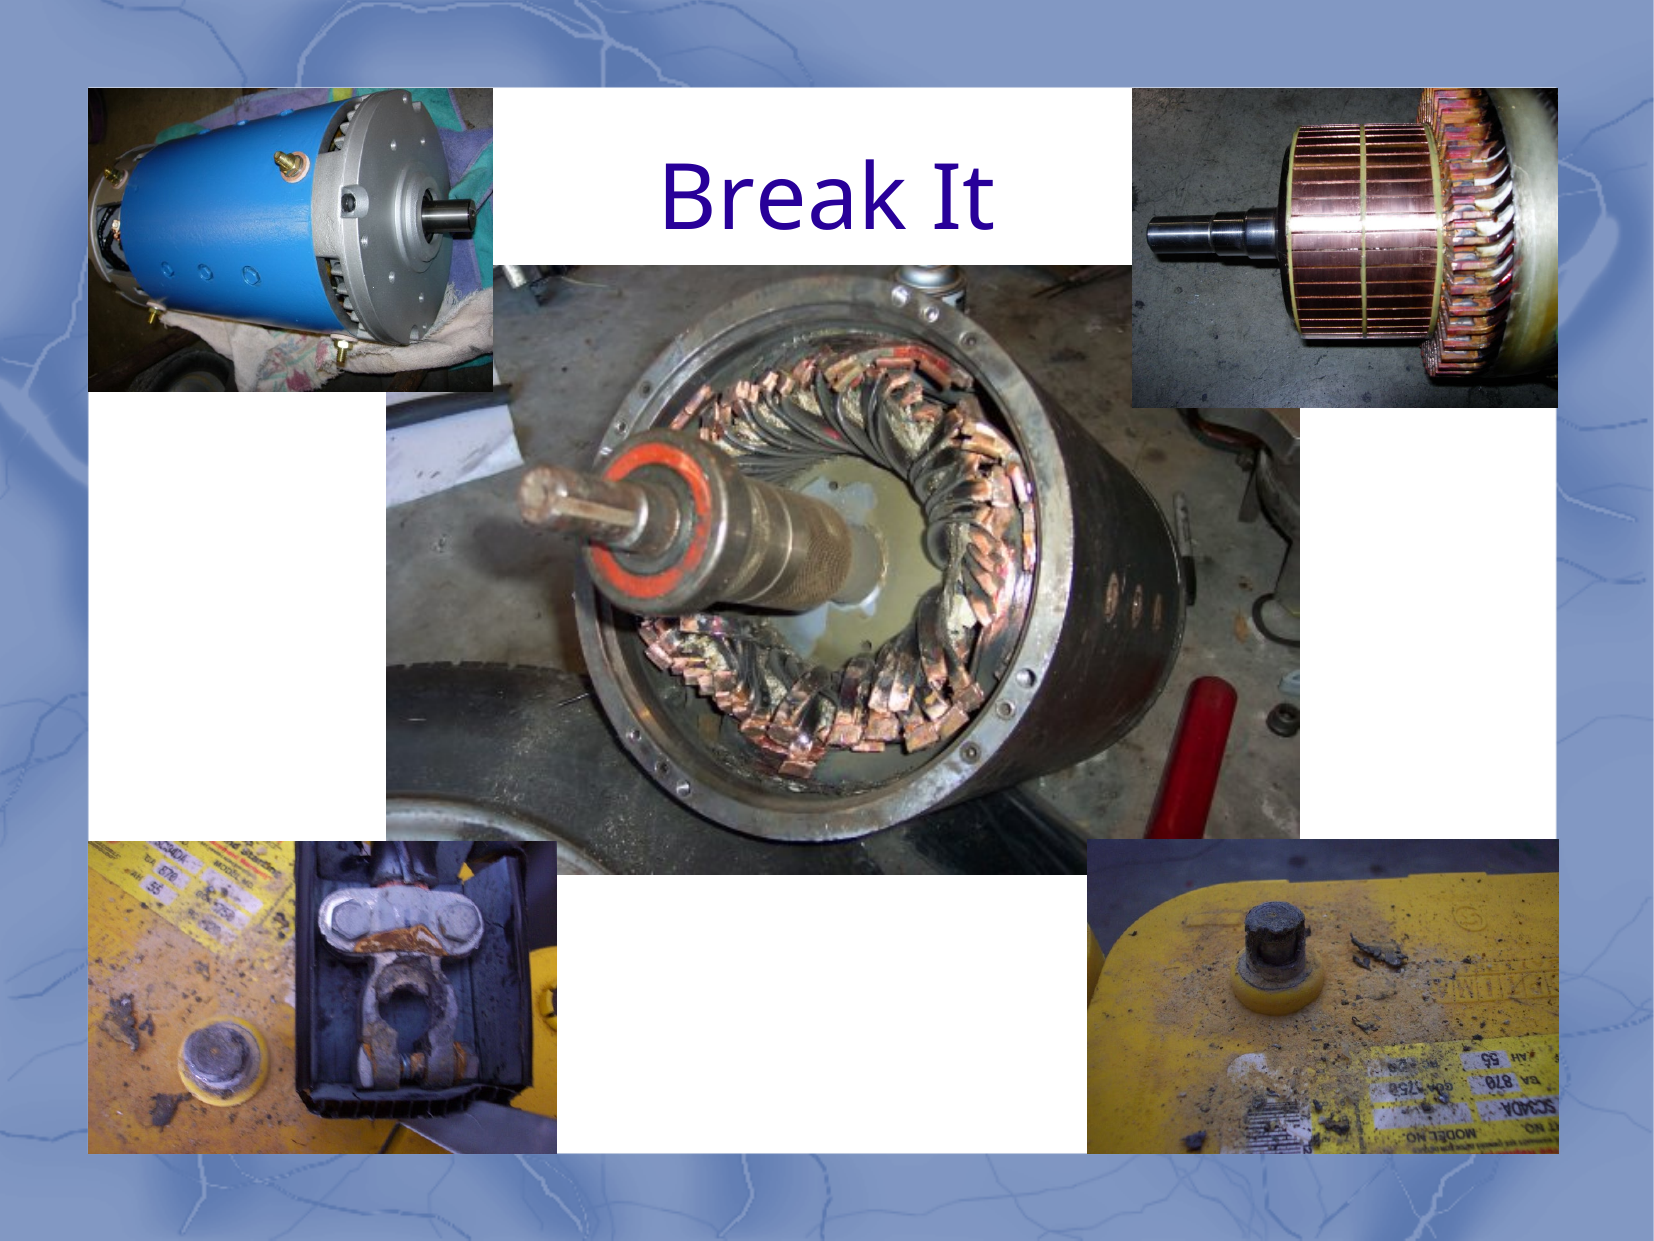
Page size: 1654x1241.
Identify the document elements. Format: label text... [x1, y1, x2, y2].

title Break It [493, 98, 1132, 265]
picture [0, 0, 1654, 1241]
